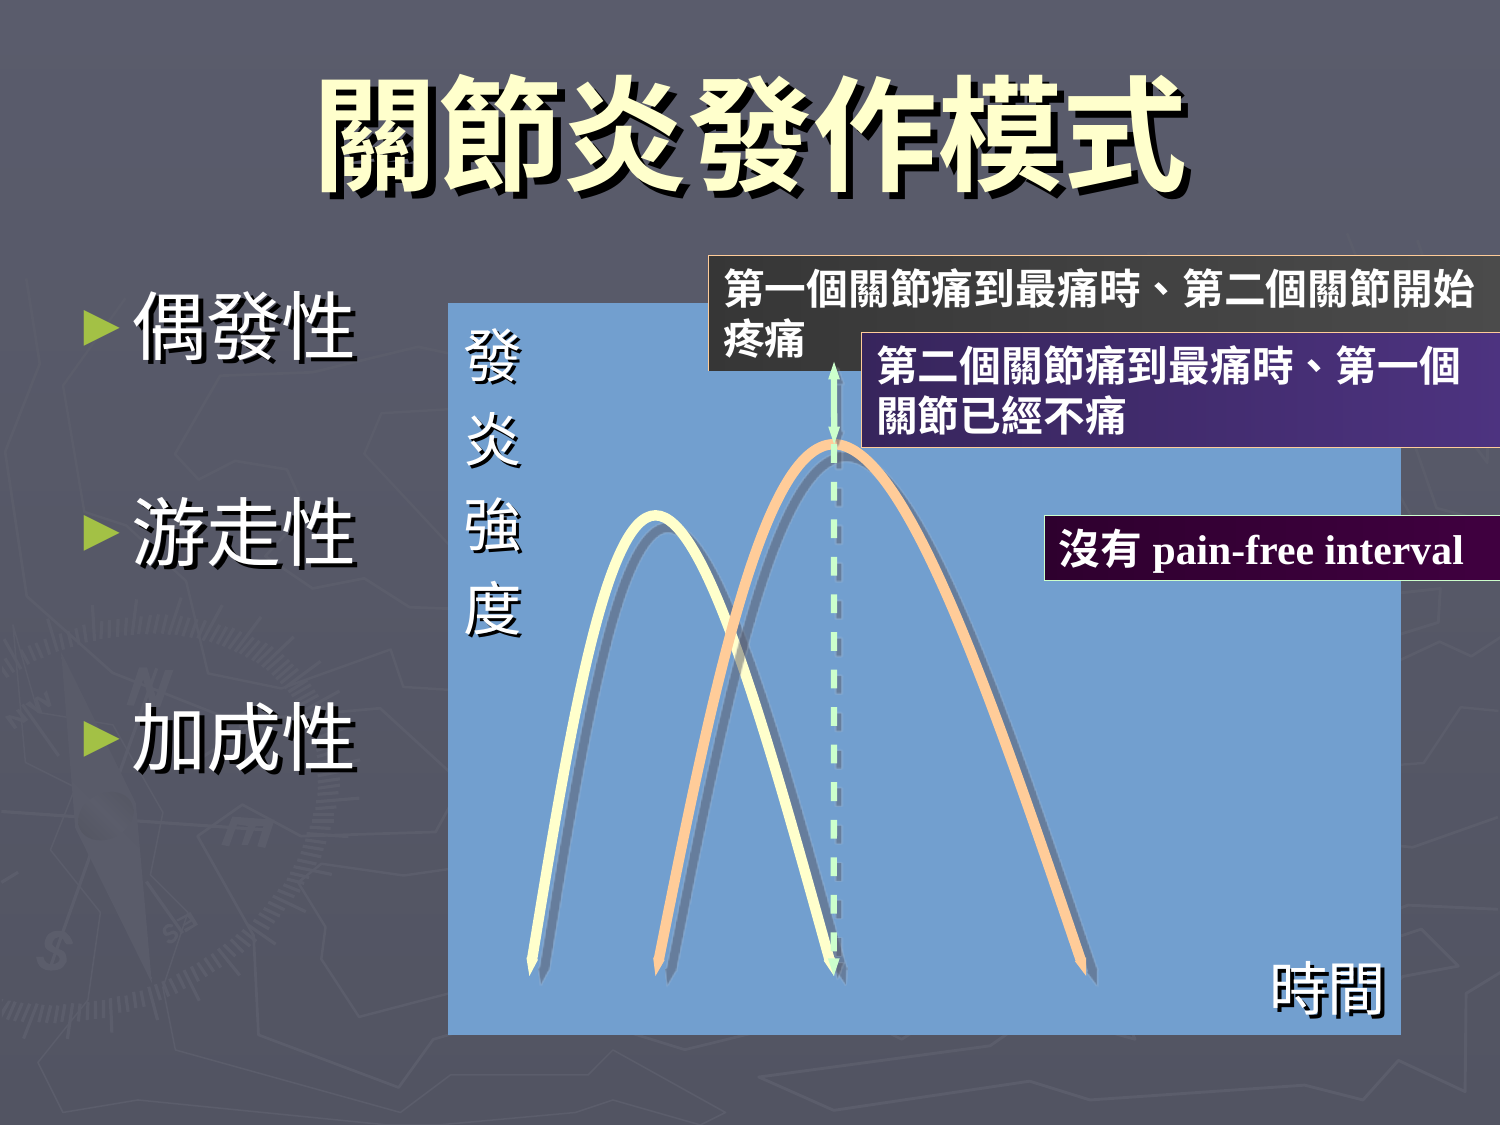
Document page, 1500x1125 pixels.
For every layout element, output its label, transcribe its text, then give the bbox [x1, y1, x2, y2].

text_box 第二個關節痛到最痛時、第一個關節已經不痛 [861, 332, 1500, 448]
text_box 第一個關節痛到最痛時、第二個關節開始疼痛 [708, 255, 1500, 321]
text_box 沒有pain-free interval [1044, 515, 1500, 581]
table_header [840, 371, 861, 448]
table_header [610, 534, 725, 655]
table_header [532, 303, 832, 655]
table_cell [448, 655, 532, 1035]
table_header 發炎強度 [448, 303, 532, 655]
table_header [740, 450, 830, 623]
table_cell 時間 [532, 655, 1401, 1035]
list 偶發性 游走性 加成性 [57, 271, 435, 947]
title 關節炎發作模式 [49, 37, 1451, 225]
table_header [862, 448, 1401, 655]
table_header [750, 463, 965, 655]
table_header [594, 521, 661, 655]
table_cell 時間 [532, 655, 582, 921]
